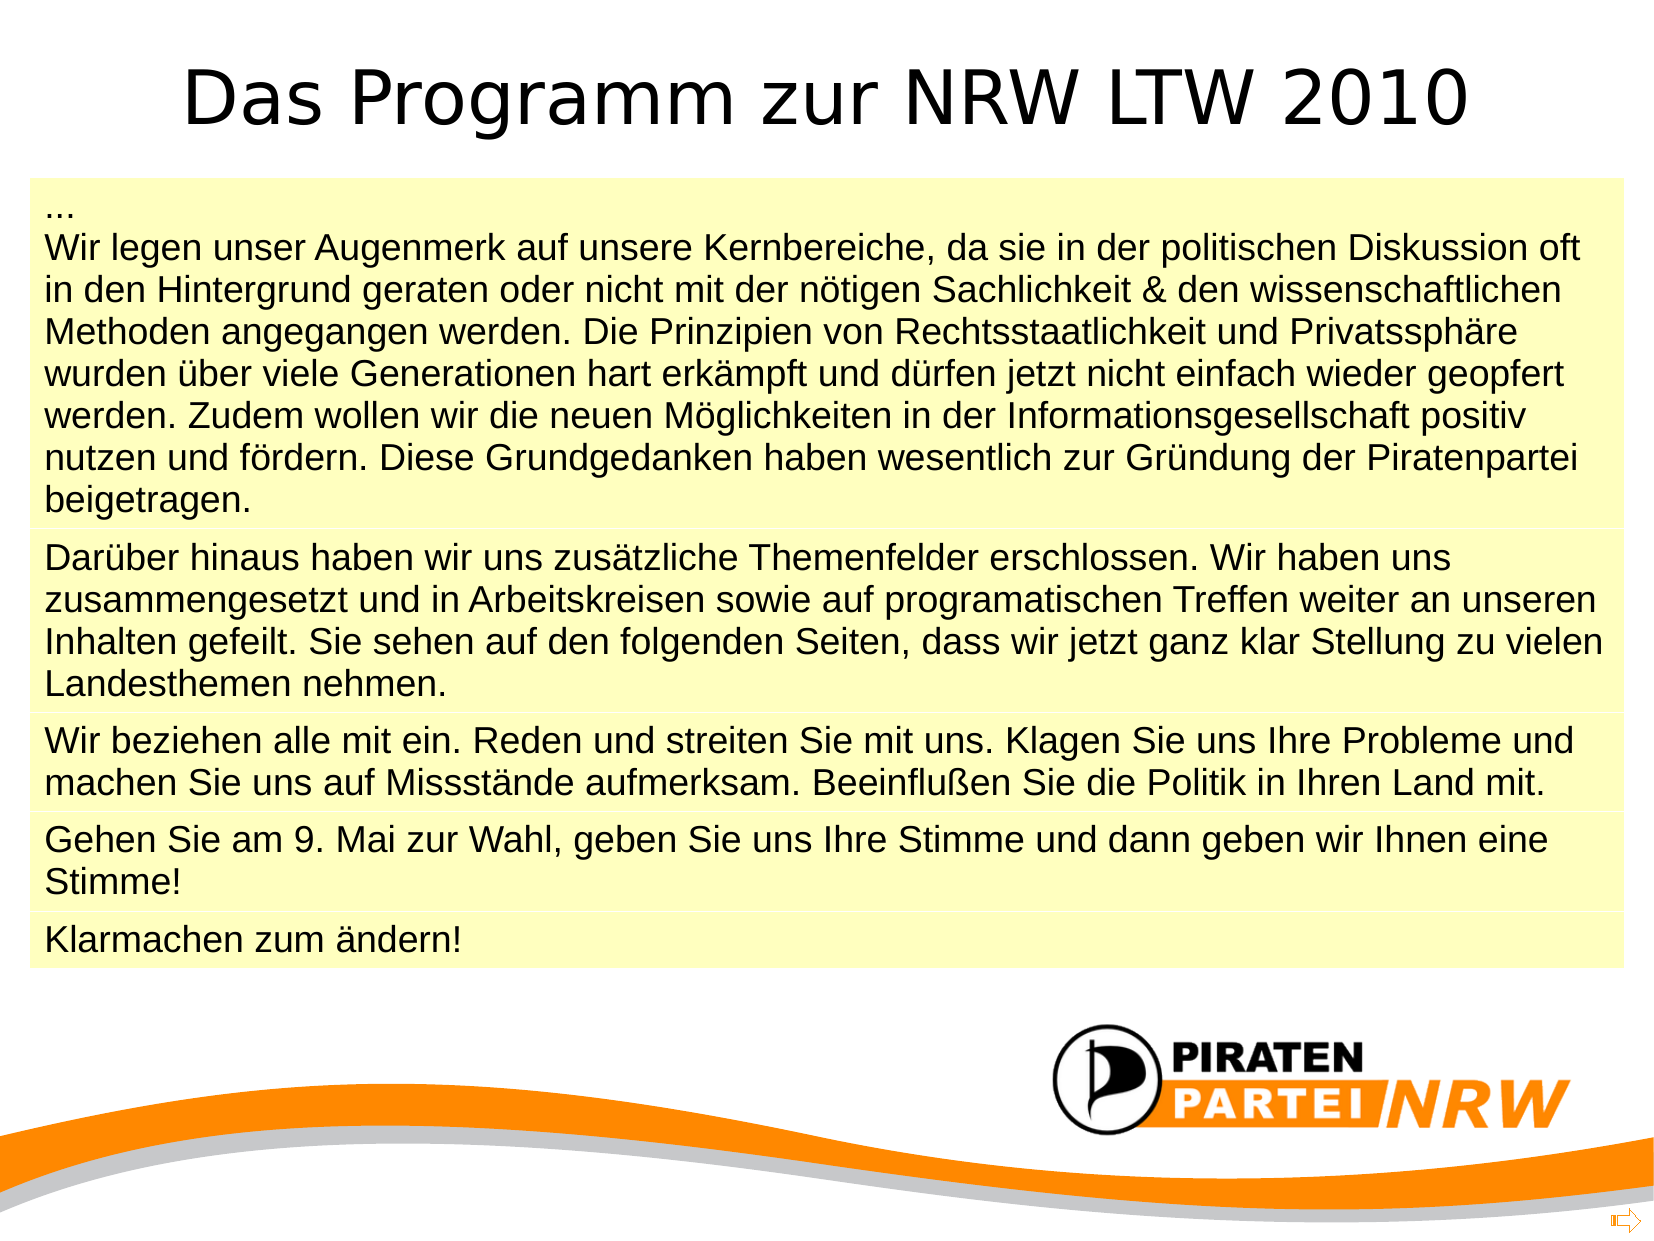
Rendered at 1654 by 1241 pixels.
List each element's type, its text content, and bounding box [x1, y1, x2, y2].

table_cell Klarmachen zum ändern! [30, 912, 1624, 968]
table_cell Gehen Sie am 9. Mai zur Wahl, geben Sie uns Ihre Stimme und dann geben wir Ihnen eine Stimme! [30, 812, 1624, 911]
table_cell Darüber hinaus haben wir uns zusätzliche Themenfelder erschlossen. Wir haben uns zusammengesetzt und in Arbeitskreisen sowie auf programatischen Treffen weiter an unseren Inhalten gefeilt. Sie sehen auf den folgenden Seiten, dass wir jetzt ganz klar Stellung zu vielen Landesthemen nehmen. [30, 529, 1624, 712]
table_cell Wir beziehen alle mit ein. Reden und streiten Sie mit uns. Klagen Sie uns Ihre Probleme und machen Sie uns auf Missstände aufmerksam. Beeinflußen Sie die Politik in Ihren Land mit. [30, 713, 1624, 811]
title Das Programm zur NRW LTW 2010 [82, 54, 1571, 143]
table_header ... Wir legen unser Augenmerk auf unsere Kernbereiche, da sie in der politischen Diskussion oft in den Hintergrund geraten oder nicht mit der nötigen Sachlichkeit & den wissenschaftlichen Methoden angegangen werden. Die Prinzipien von Rechtsstaatlichkeit und Privatssphäre wurden über viele Generationen hart erkämpft und dürfen jetzt nicht einfach wieder geopfert werden. Zudem wollen wir die neuen Möglichkeiten in der Informationsgesellschaft positiv nutzen und fördern. Diese Grundgedanken haben wesentlich zur Gründung der Piratenpartei beigetragen. [30, 178, 1624, 528]
picture [1045, 1021, 1579, 1140]
